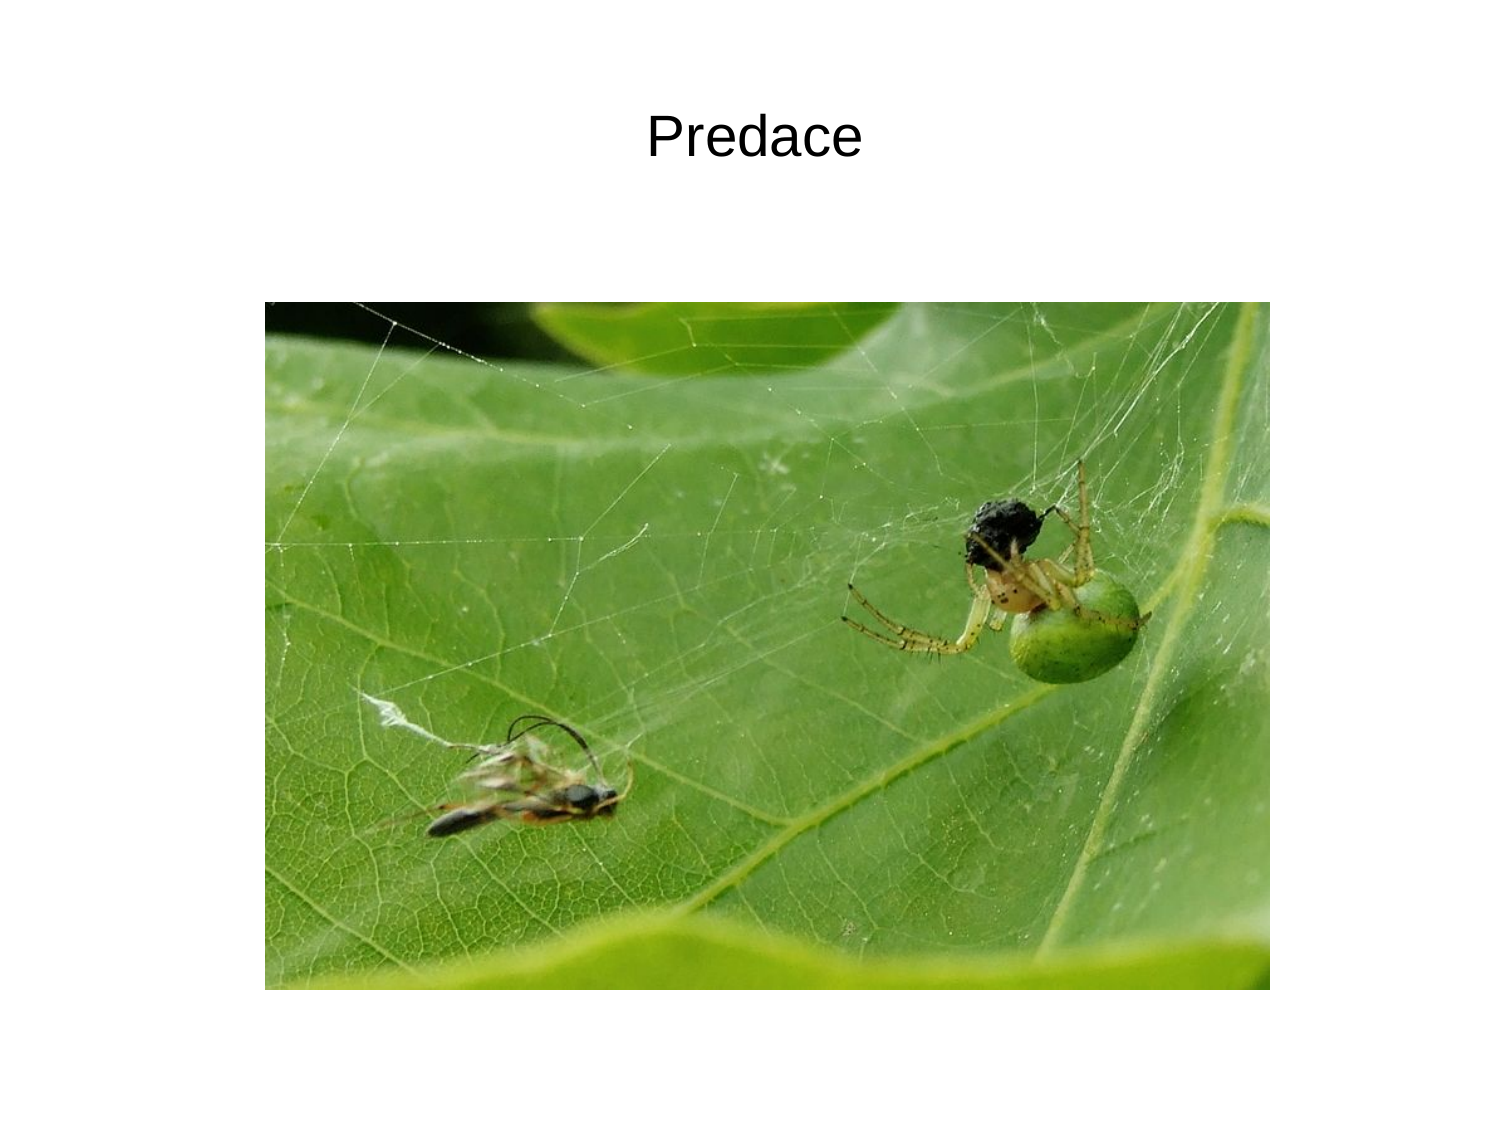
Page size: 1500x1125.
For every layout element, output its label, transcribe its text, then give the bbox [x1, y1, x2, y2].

text_box Predace [632, 90, 880, 176]
picture [265, 302, 1270, 990]
